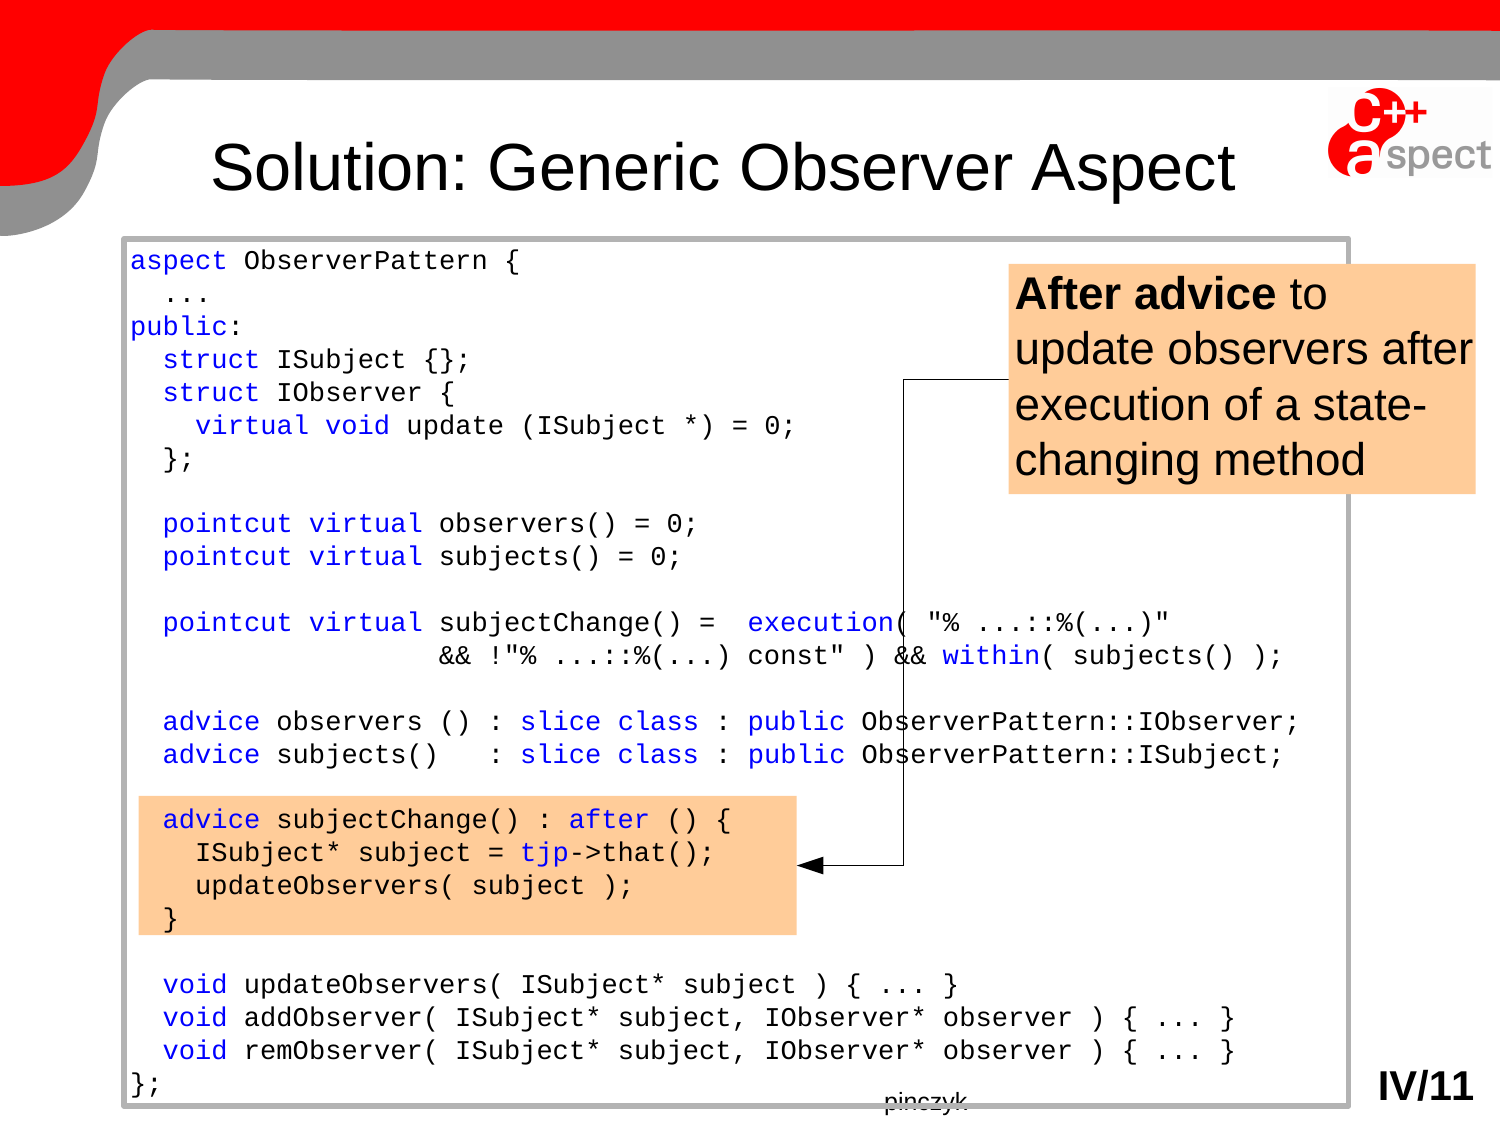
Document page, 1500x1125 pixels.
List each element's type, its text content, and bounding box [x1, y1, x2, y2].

text_box aspect ObserverPattern { ... public: struct ISubject {}; struct IObserver { virtual void update (ISubject *) = 0; }; pointcut virtual observers() = 0; pointcut virtual subjects() = 0; pointcut virtual subjectChange() = execution( "% ...::%(...)" && !"% ...::%(...) const" ) && within( subjects() ); advice observers () : slice class : public ObserverPattern::IObserver; advice subjects() : slice class : public ObserverPattern::ISubject; advice subjectChange() : after () { ISubject* subject = tjp->that(); updateObservers( subject ); } void updateObservers( ISubject* subject ) { ... } void addObserver( ISubject* subject, IObserver* observer ) { ... } void remObserver( ISubject* subject, IObserver* observer ) { ... } }; [124, 238, 1349, 1104]
text_box [0, 1036, 884, 1125]
title Solution: Generic Observer Aspect [87, 60, 1360, 268]
text_box After advice to update observers after execution of a state-changing method [1008, 263, 1476, 495]
